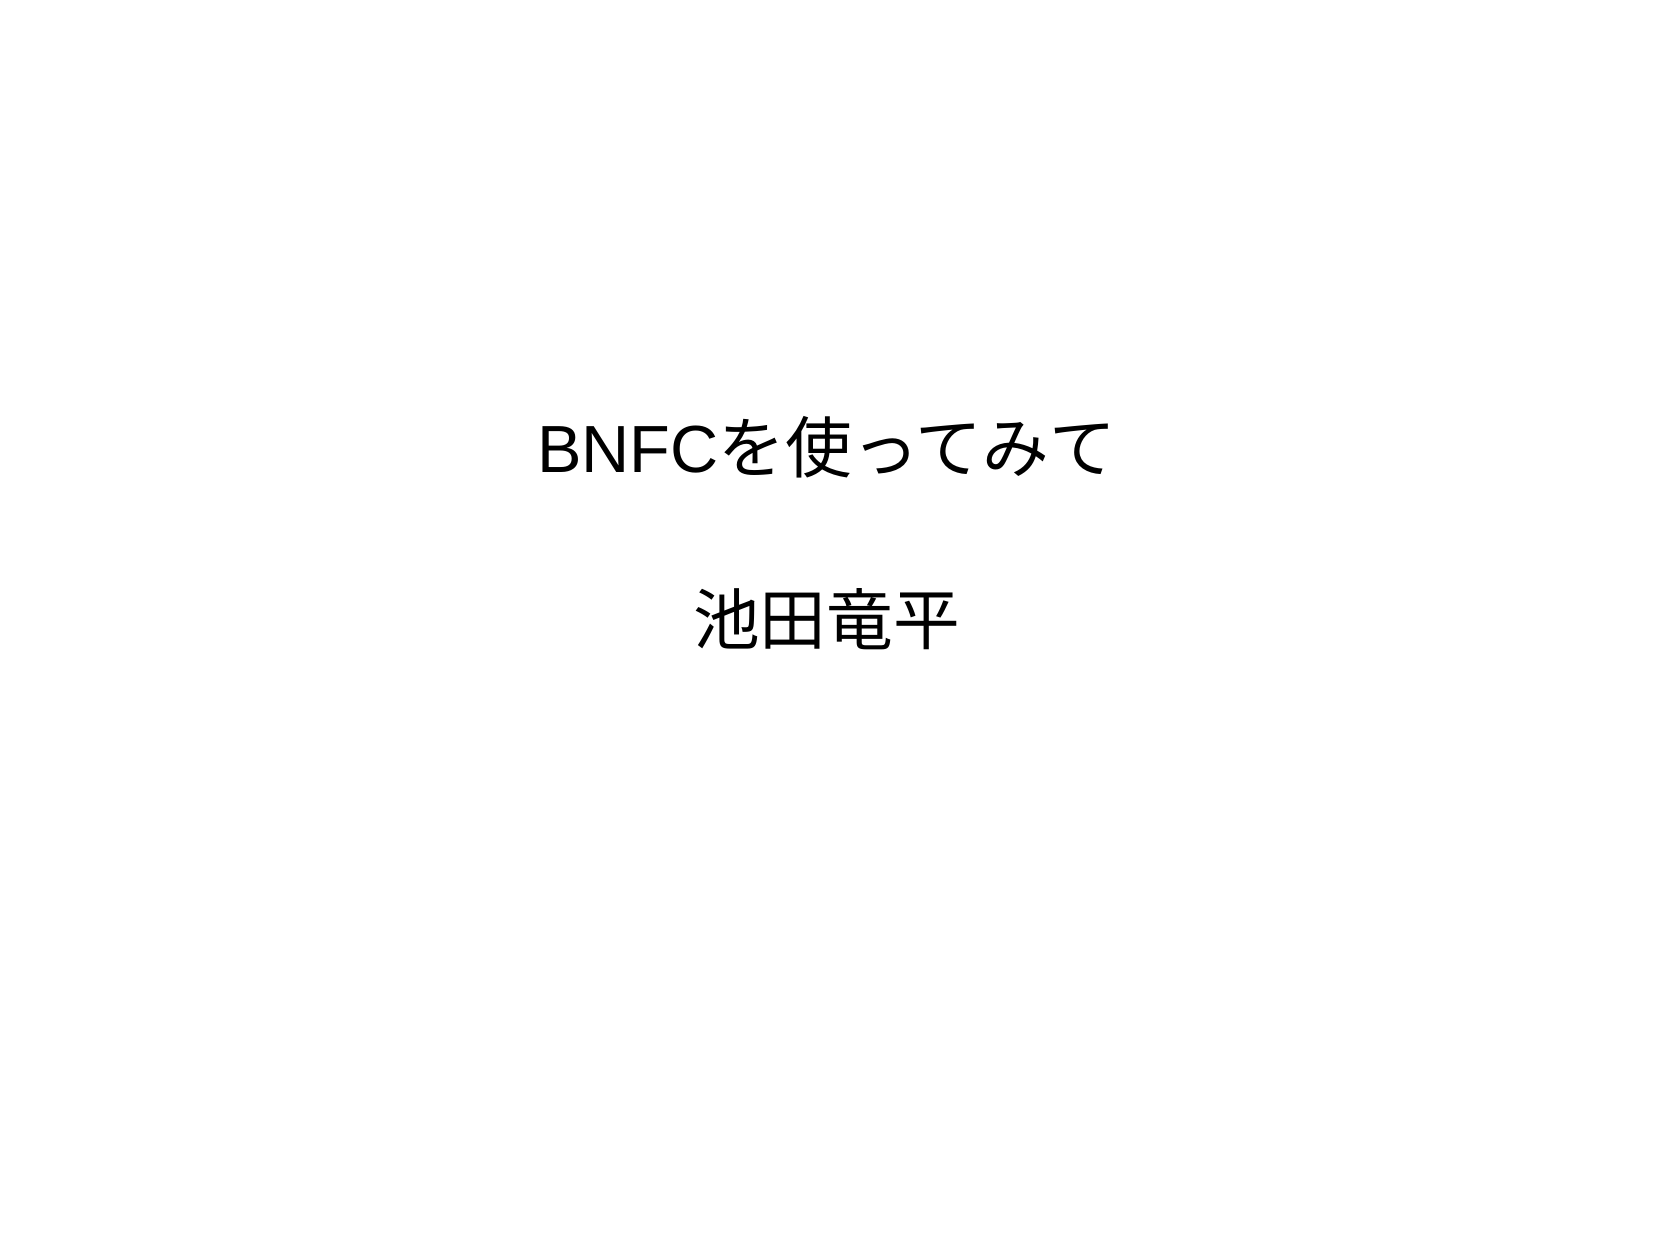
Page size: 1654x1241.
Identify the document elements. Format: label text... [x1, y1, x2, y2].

subtitle BNFCを使ってみて 池田竜平 [82, 49, 1571, 1010]
